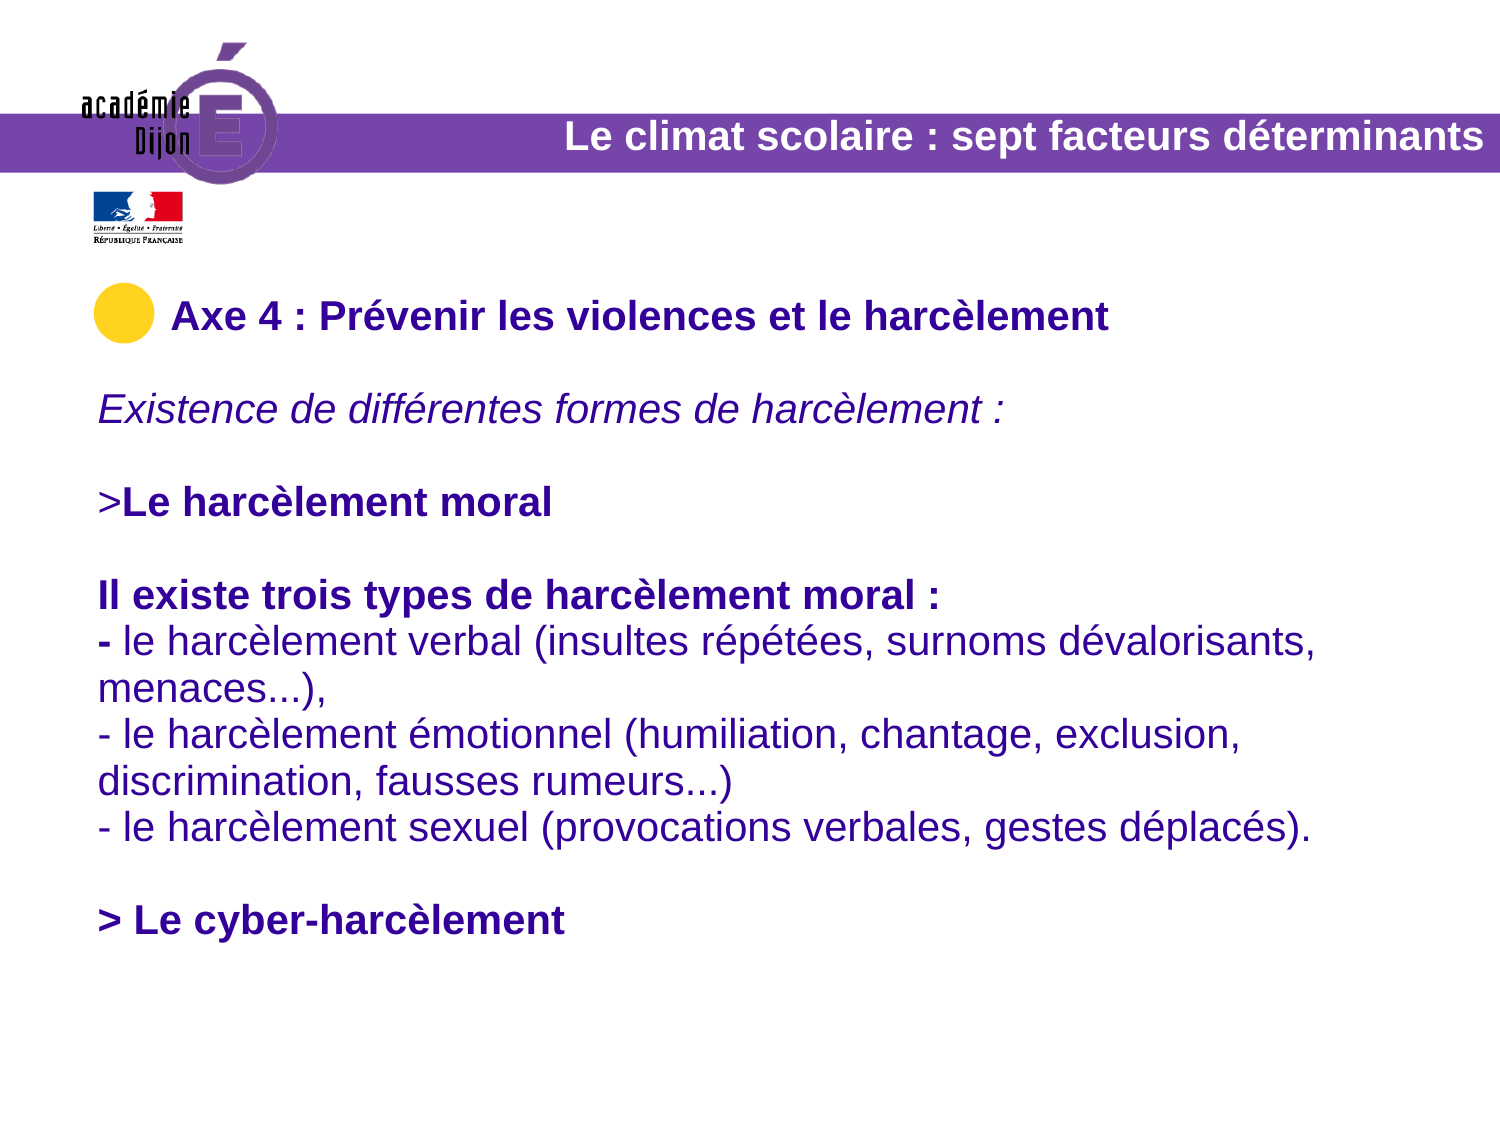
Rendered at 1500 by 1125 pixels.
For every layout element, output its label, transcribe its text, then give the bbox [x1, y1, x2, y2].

text_box Axe 4 : Prévenir les violences et le harcèlement Existence de différentes formes de harcèlement : >Le harcèlement moral Il existe trois types de harcèlement moral : - le harcèlement verbal (insultes répétées, surnoms dévalorisants, menaces...), - le harcèlement émotionnel (humiliation, chantage, exclusion, discrimination, fausses rumeurs...) - le harcèlement sexuel (provocations verbales, gestes déplacés). > Le cyber-harcèlement [82, 285, 1418, 1099]
text_box Le climat scolaire : sept facteurs déterminants [118, 106, 1500, 182]
picture [82, 42, 278, 244]
text_box [94, 283, 154, 343]
